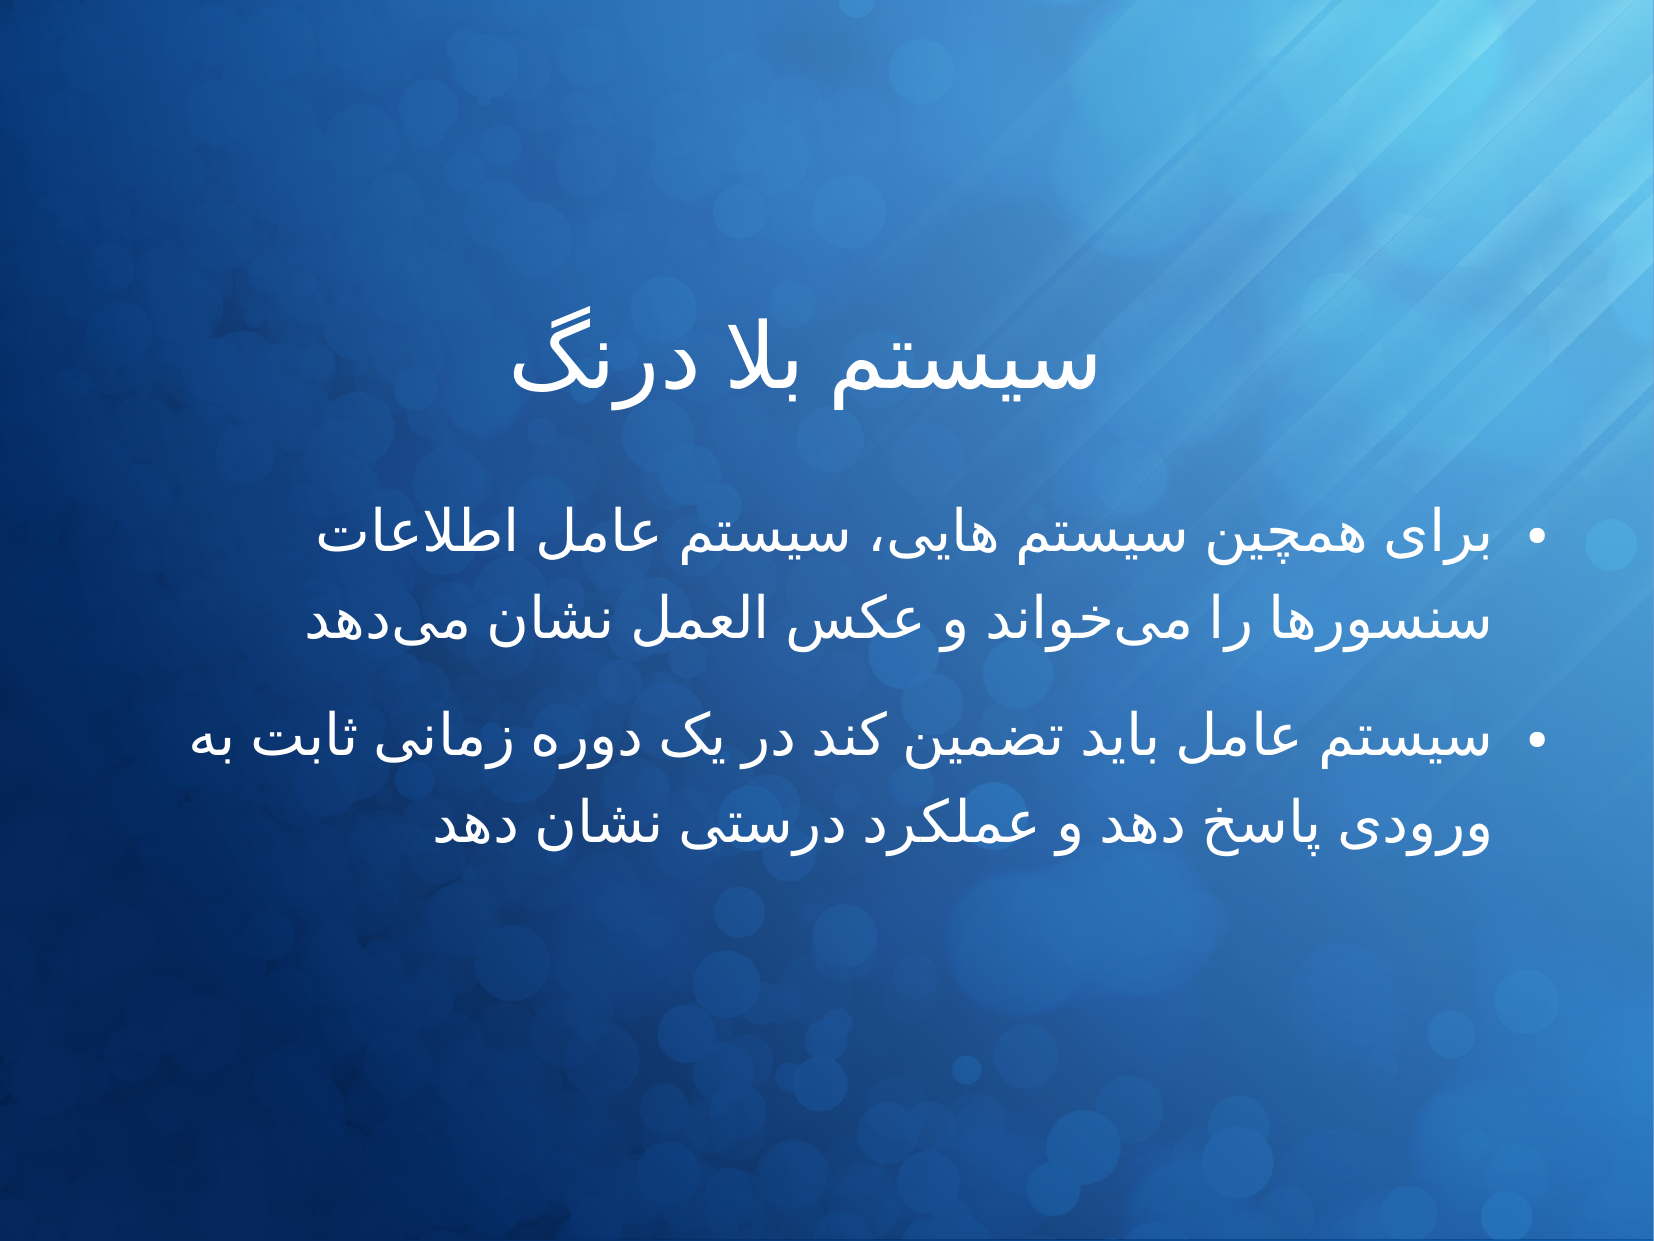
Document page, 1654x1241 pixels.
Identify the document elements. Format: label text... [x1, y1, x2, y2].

list برای همچین سیستم هایی، سیستم عامل اطلاعات سنسورها را می‌خواند و عکس العمل نشان می‌دهد سیستم عامل باید تضمین کند در یک دوره زمانی ثابت به ورودی پاسخ دهد و عملکرد درستی نشان دهد [112, 487, 1566, 973]
picture [0, 0, 1654, 1241]
title سیستم بلا درنگ [112, 282, 1501, 451]
